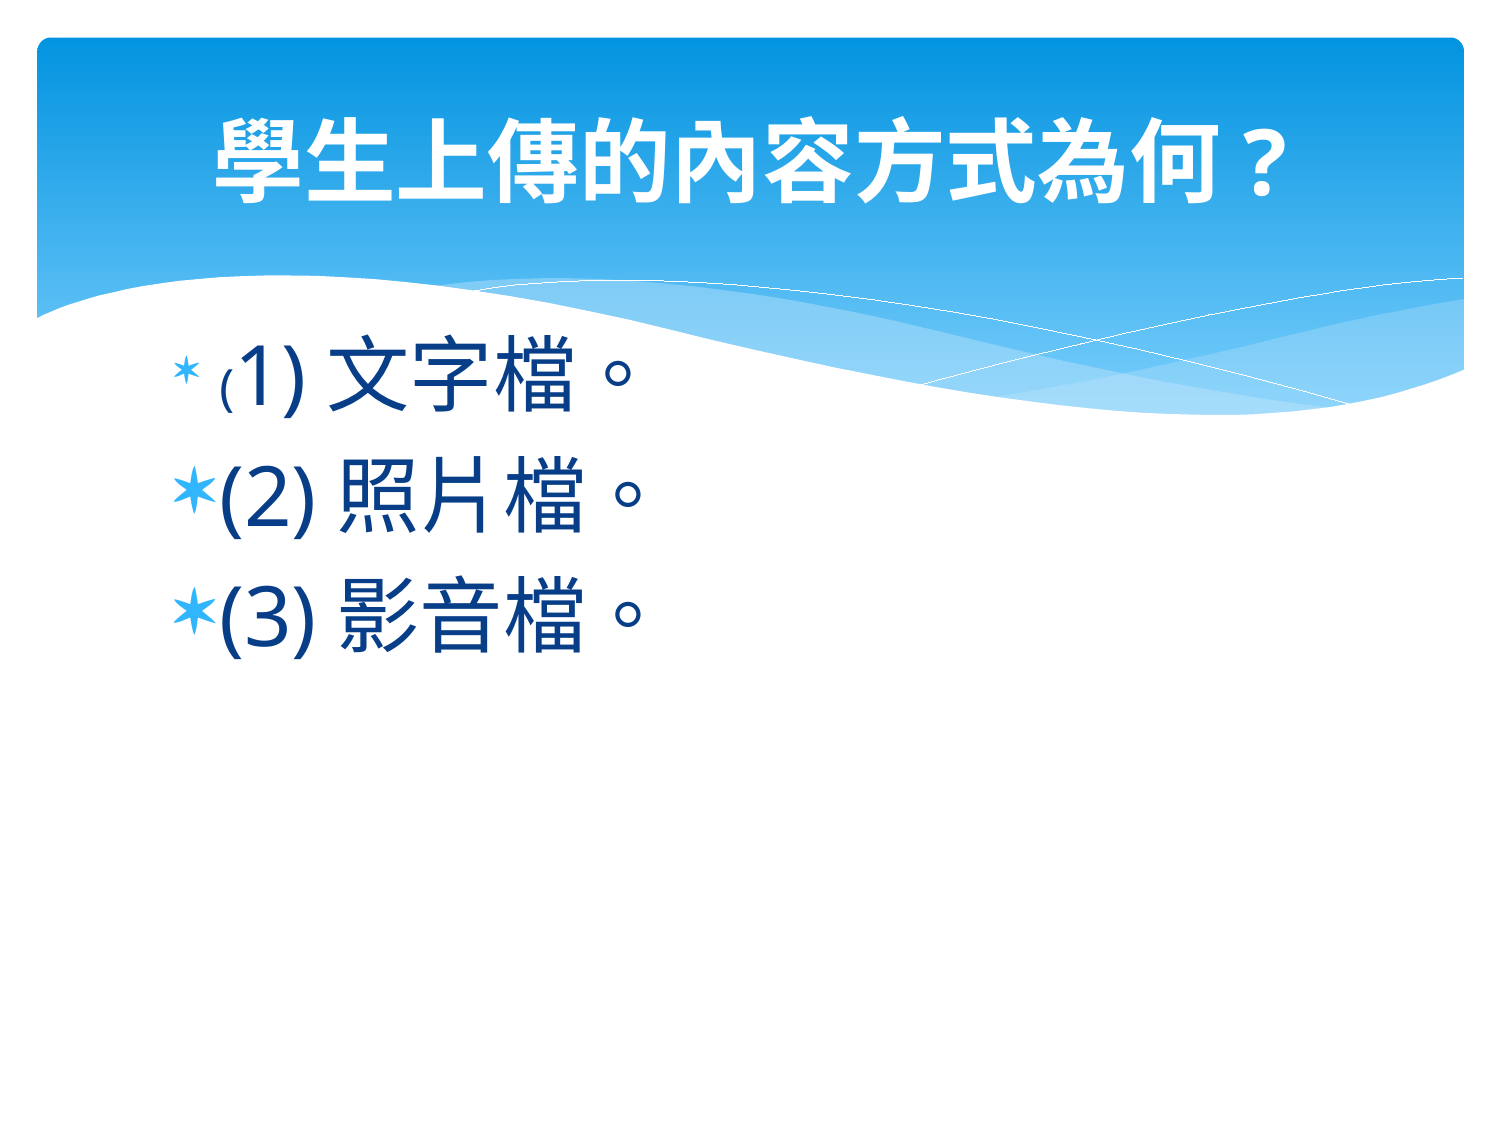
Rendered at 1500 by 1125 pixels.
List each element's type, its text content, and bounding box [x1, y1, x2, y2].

title 學生上傳的內容方式為何? [75, 55, 1426, 262]
list (1)文字檔。 (2)照片檔。 (3)影音檔。 [159, 314, 1375, 881]
